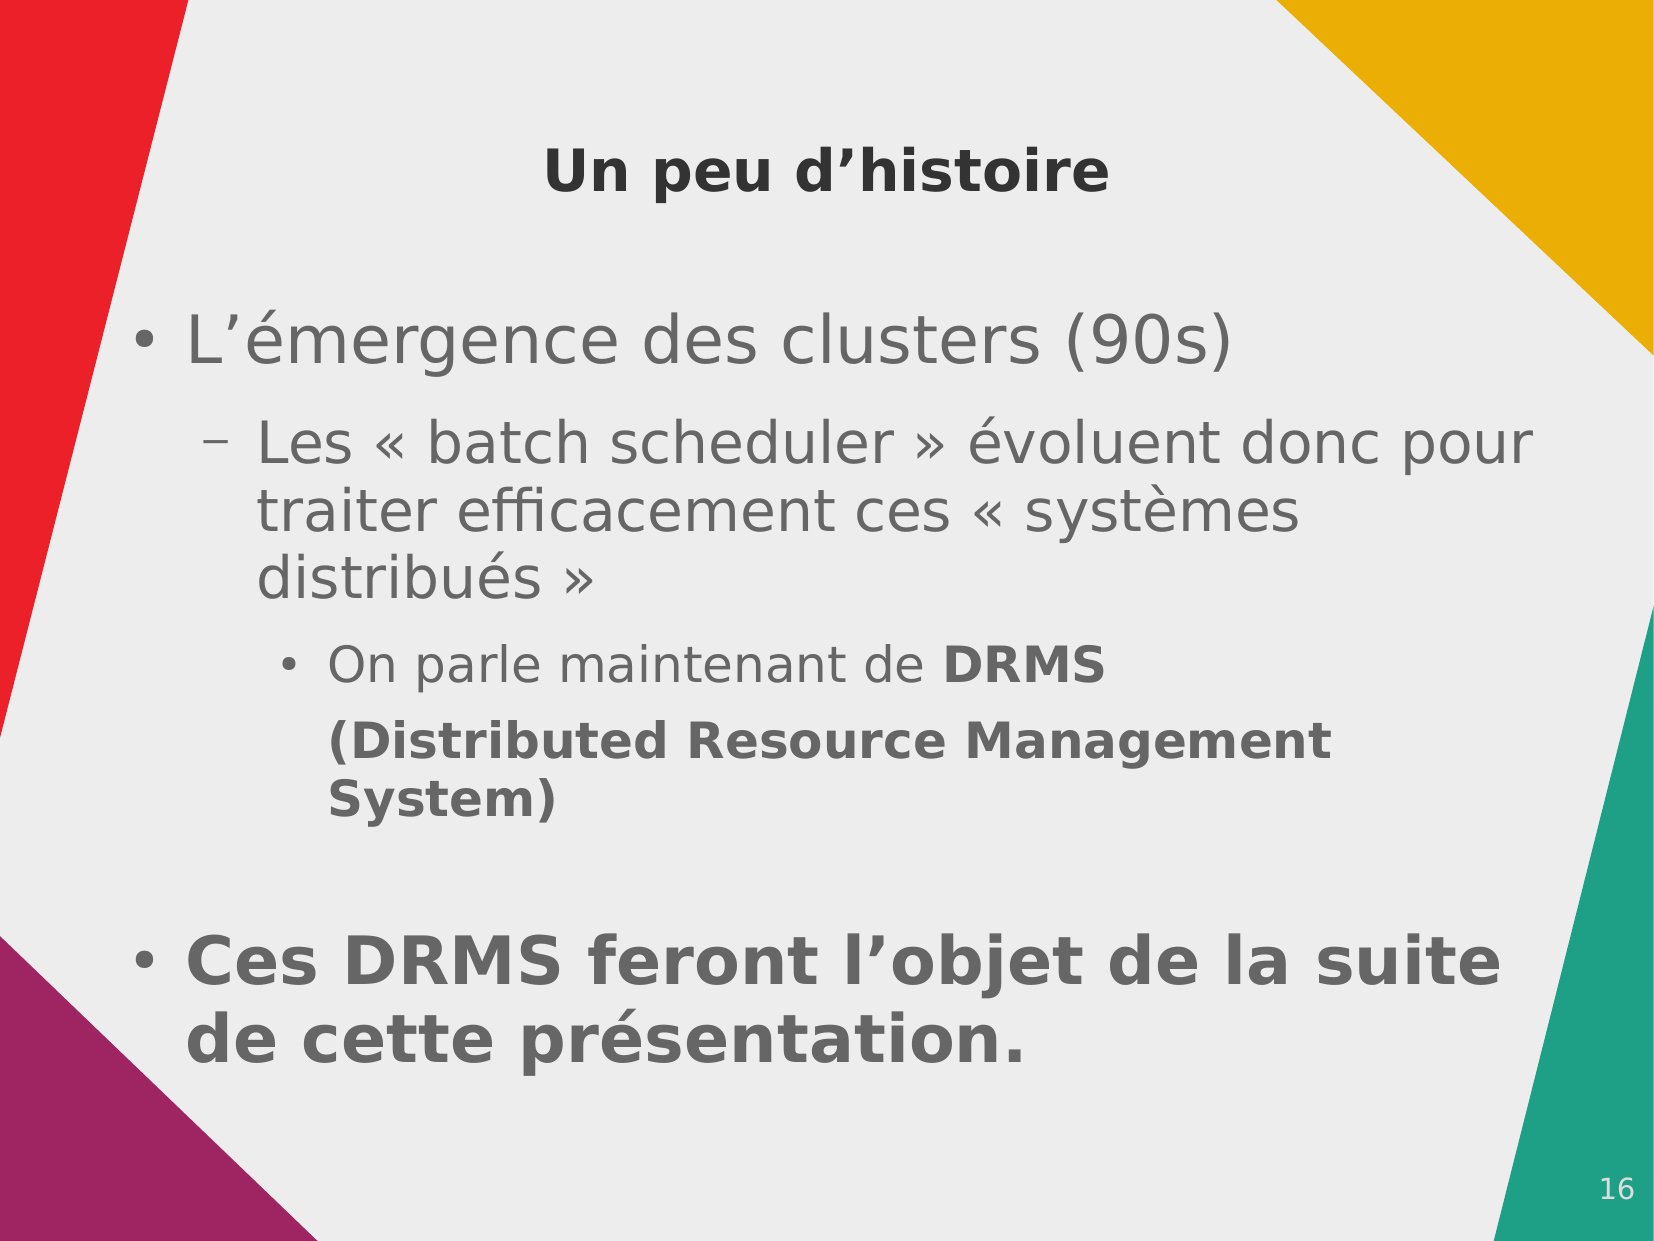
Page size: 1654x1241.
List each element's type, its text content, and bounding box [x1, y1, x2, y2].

title Un peu d’histoire [114, 73, 1539, 271]
list L’émergence des clusters (90s) Les « batch scheduler » évoluent donc pour traiter efficacement ces « systèmes distribués » On parle maintenant de DRMS (Distributed Resource Management System) Ces DRMS feront l’objet de la suite de cette présentation. [114, 302, 1539, 1217]
